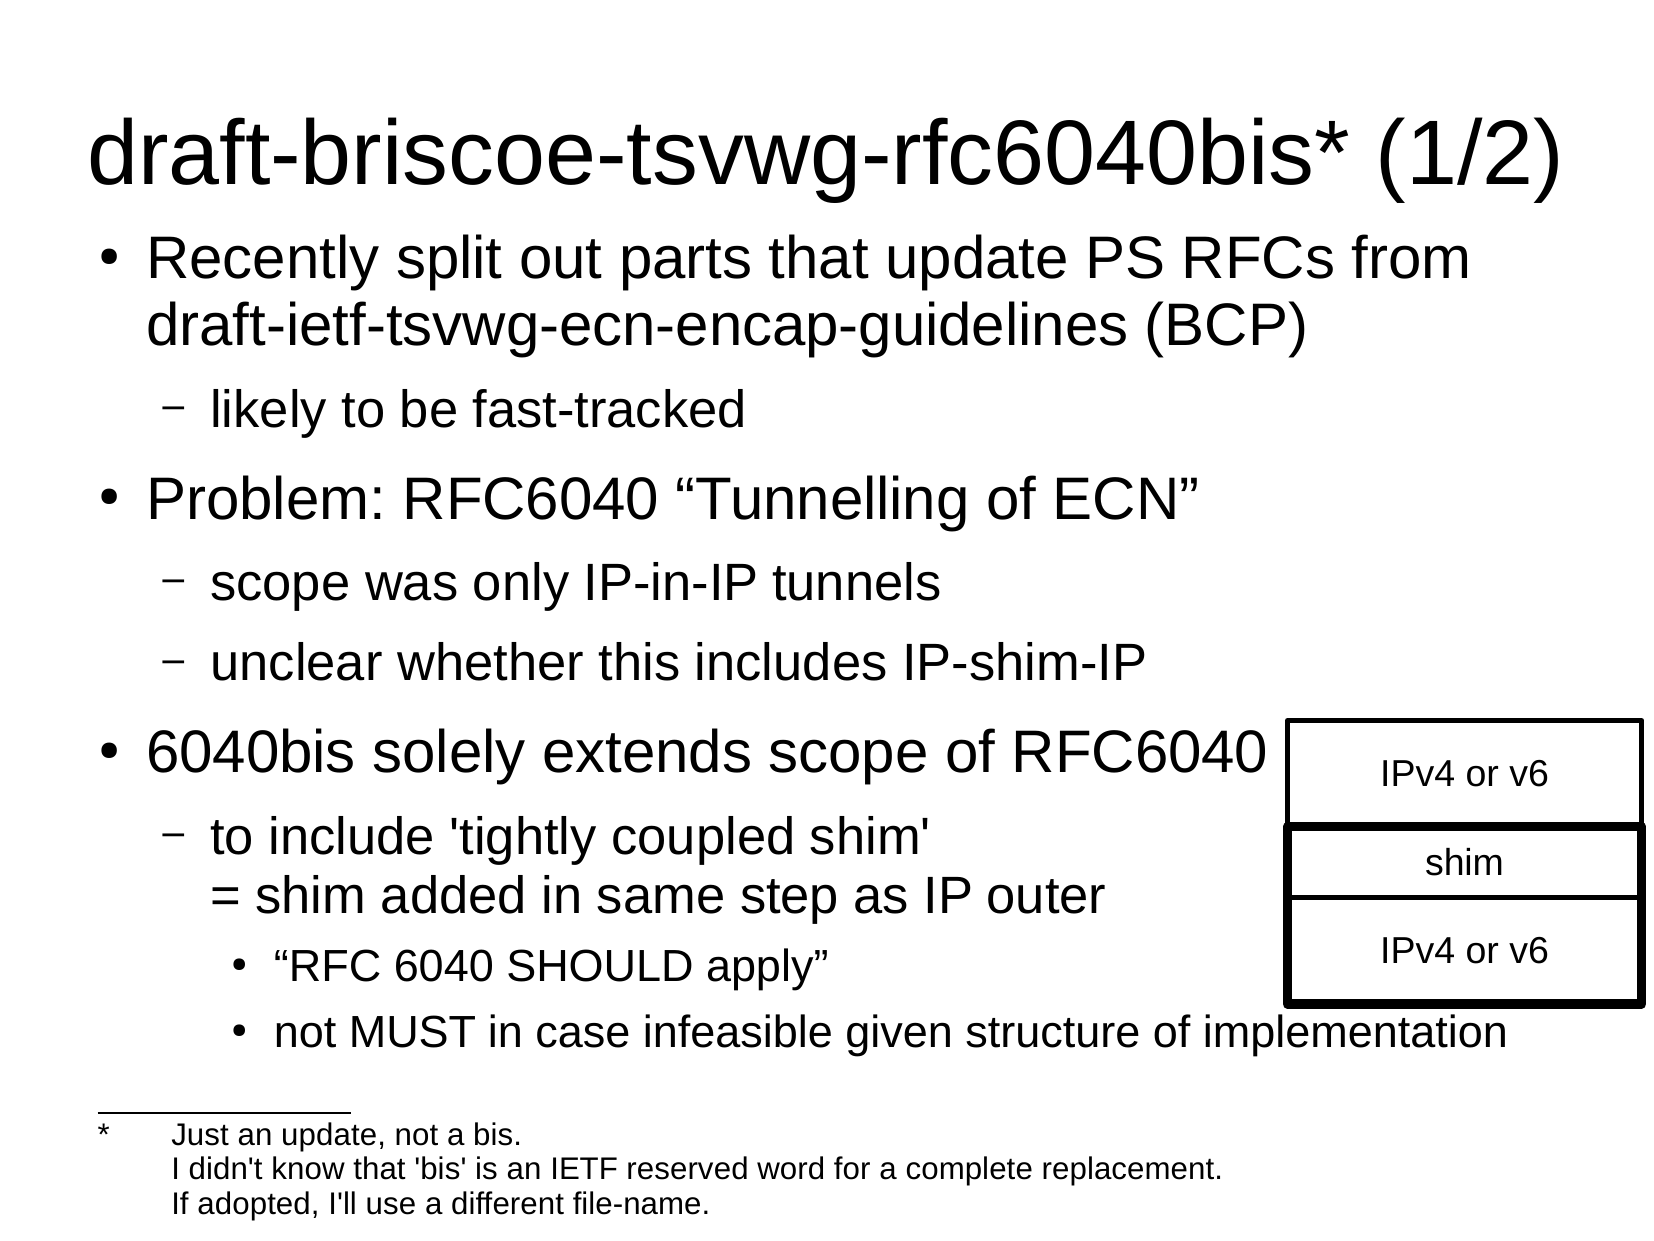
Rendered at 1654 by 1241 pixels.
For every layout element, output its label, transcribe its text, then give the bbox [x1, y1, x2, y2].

text_box * Just an update, not a bis. I didn't know that 'bis' is an IETF reserved word for a complete replacement. If adopted, I'll use a different file-name. [82, 1074, 1453, 1231]
list Recently split out parts that update PS RFCs from draft-ietf-tsvwg-ecn-encap-guidelines (BCP) likely to be fast-tracked Problem: RFC6040 “Tunnelling of ECN” scope was only IP-in-IP tunnels unclear whether this includes IP-shim-IP 6040bis solely extends scope of RFC6040 to include 'tightly coupled shim' = shim added in same step as IP outer “RFC 6040 SHOULD apply” not MUST in case infeasible given structure of implementation [82, 224, 1571, 1075]
title draft-briscoe-tsvwg-rfc6040bis* (1/2) [82, 49, 1571, 224]
text_box shim [1292, 831, 1637, 898]
text_box IPv4 or v6 [1292, 898, 1637, 999]
text_box IPv4 or v6 [1287, 720, 1642, 822]
